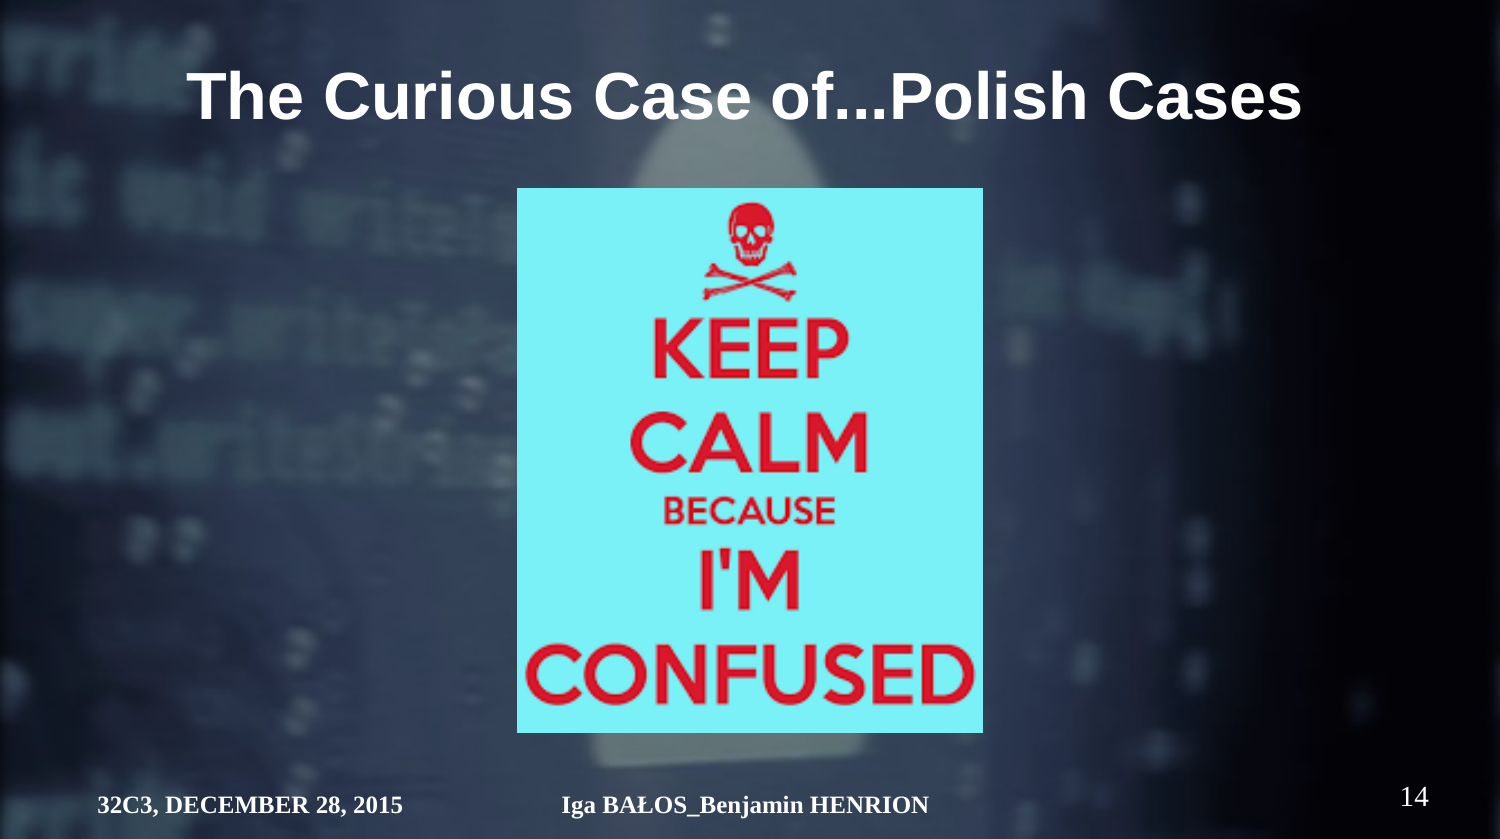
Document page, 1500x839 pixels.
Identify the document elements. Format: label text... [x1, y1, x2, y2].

title [74, 33, 1425, 174]
list The Curious Case of...Polish Cases [85, 59, 1406, 779]
picture [0, 0, 1500, 839]
